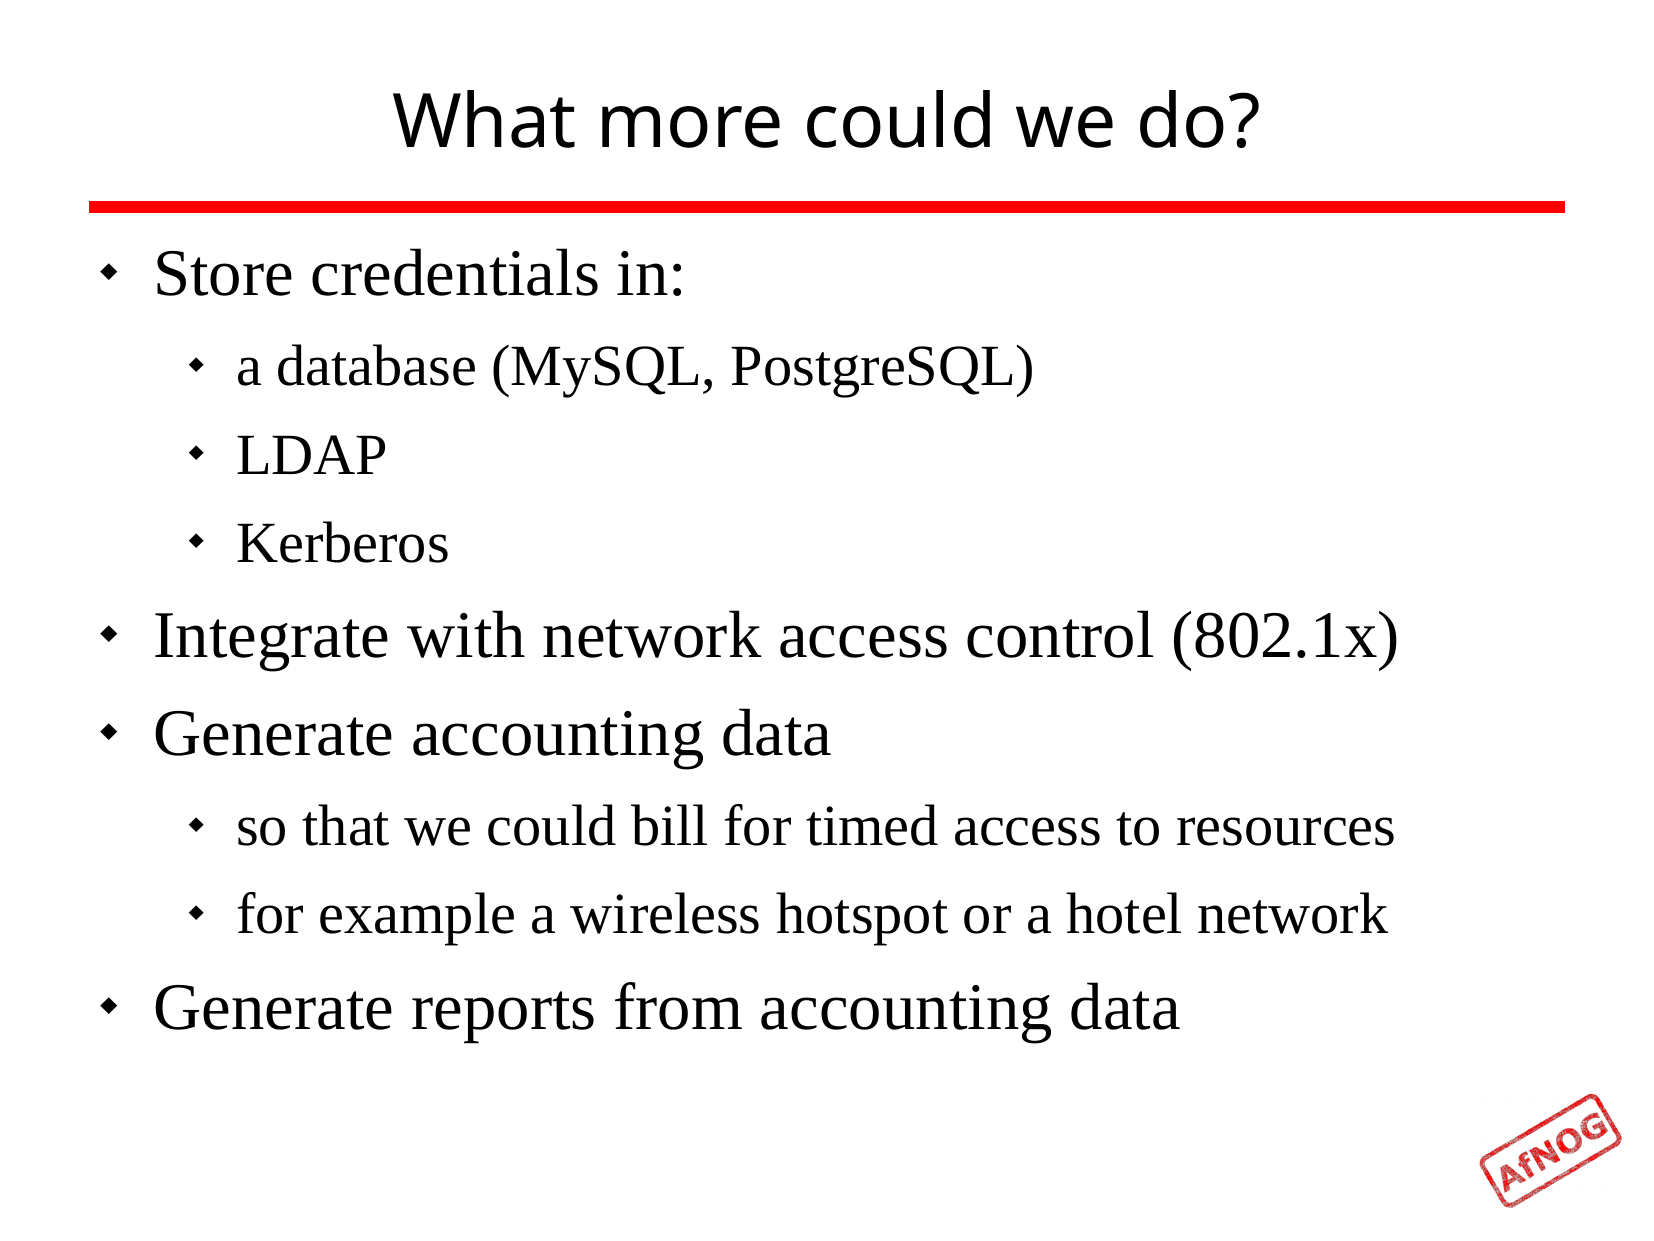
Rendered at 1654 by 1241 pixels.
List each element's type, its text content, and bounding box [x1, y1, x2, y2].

picture [1476, 1090, 1625, 1211]
text_box [0, 112, 364, 215]
list Store credentials in: a database (MySQL, PostgreSQL) LDAP Kerberos Integrate with network access control (802.1x) Generate accounting data so that we could bill for timed access to resources for example a wireless hotspot or a hotel network Generate reports from accounting data [82, 236, 1571, 1045]
title What more could we do? [82, 29, 1571, 207]
